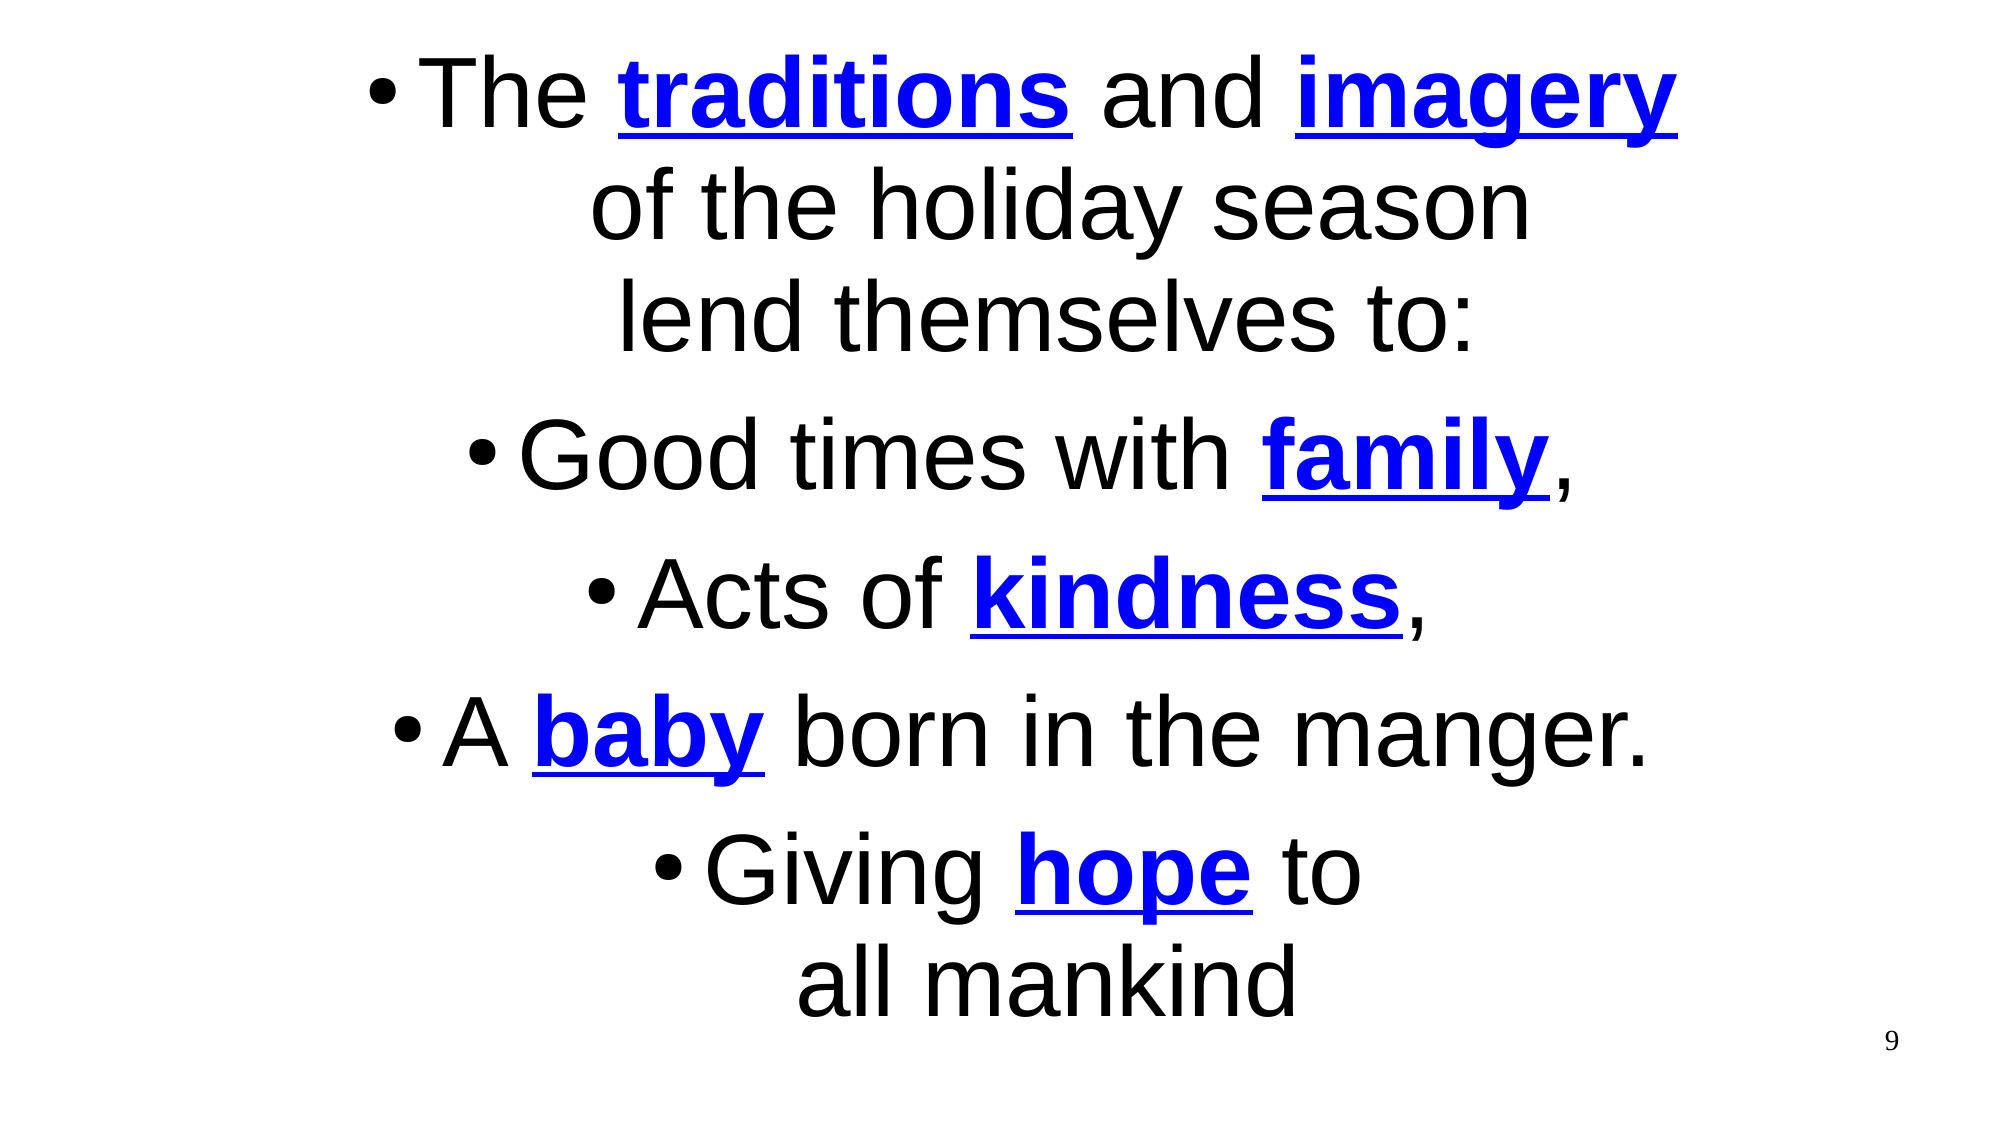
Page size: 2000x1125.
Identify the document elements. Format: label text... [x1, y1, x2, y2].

list The traditions and imagery of the holiday season lend themselves to: Good times with family, Acts of kindness, A baby born in the manger. Giving hope to all mankind [37, 37, 1988, 1088]
